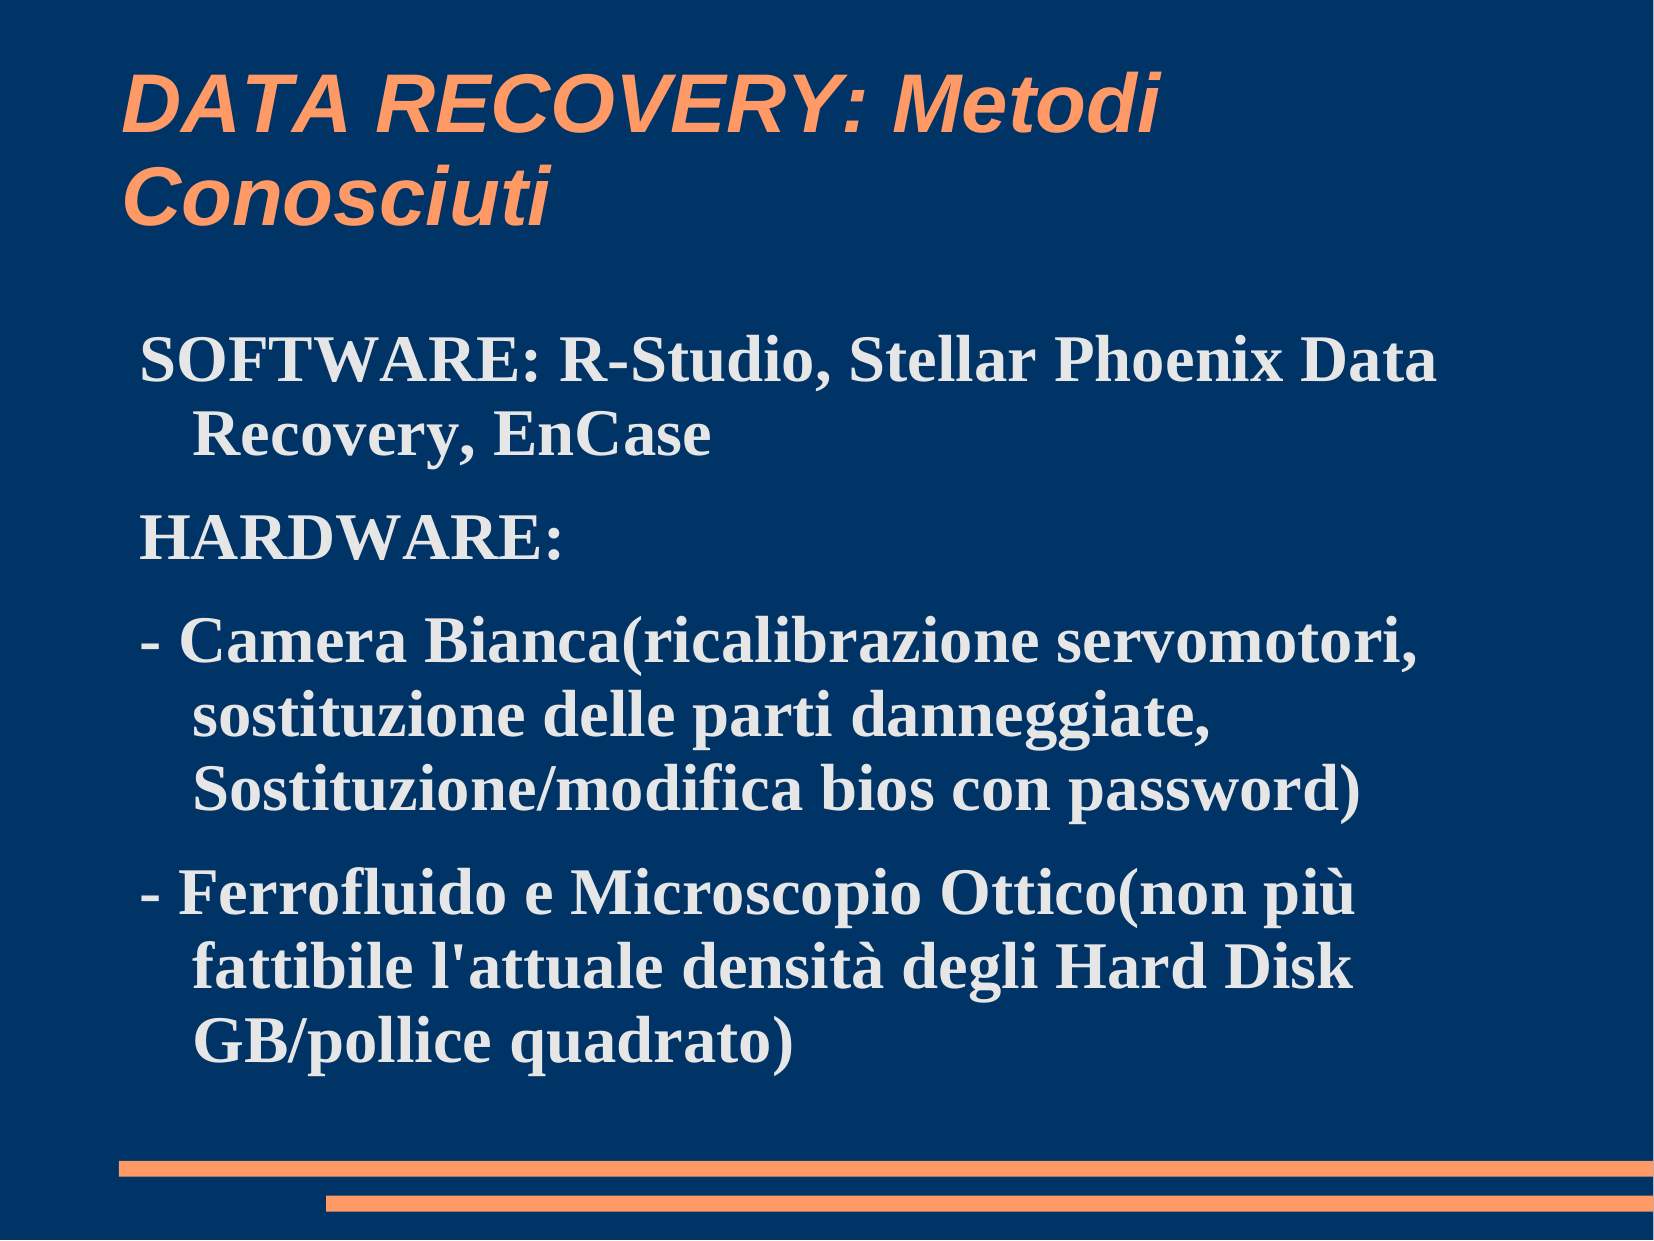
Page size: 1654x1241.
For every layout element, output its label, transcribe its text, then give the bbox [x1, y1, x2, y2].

chart [567, 556, 1101, 690]
title DATA RECOVERY: Metodi Conosciuti [121, 53, 1534, 246]
list SOFTWARE: R-Studio, Stellar Phoenix Data Recovery, EnCase HARDWARE: - Camera Bianca(ricalibrazione servomotori, sostituzione delle parti danneggiate, Sostituzione/modifica bios con password) - Ferrofluido e Microscopio Ottico(non più fattibile l'attuale densità degli Hard Disk GB/pollice quadrato) [121, 322, 1561, 1118]
